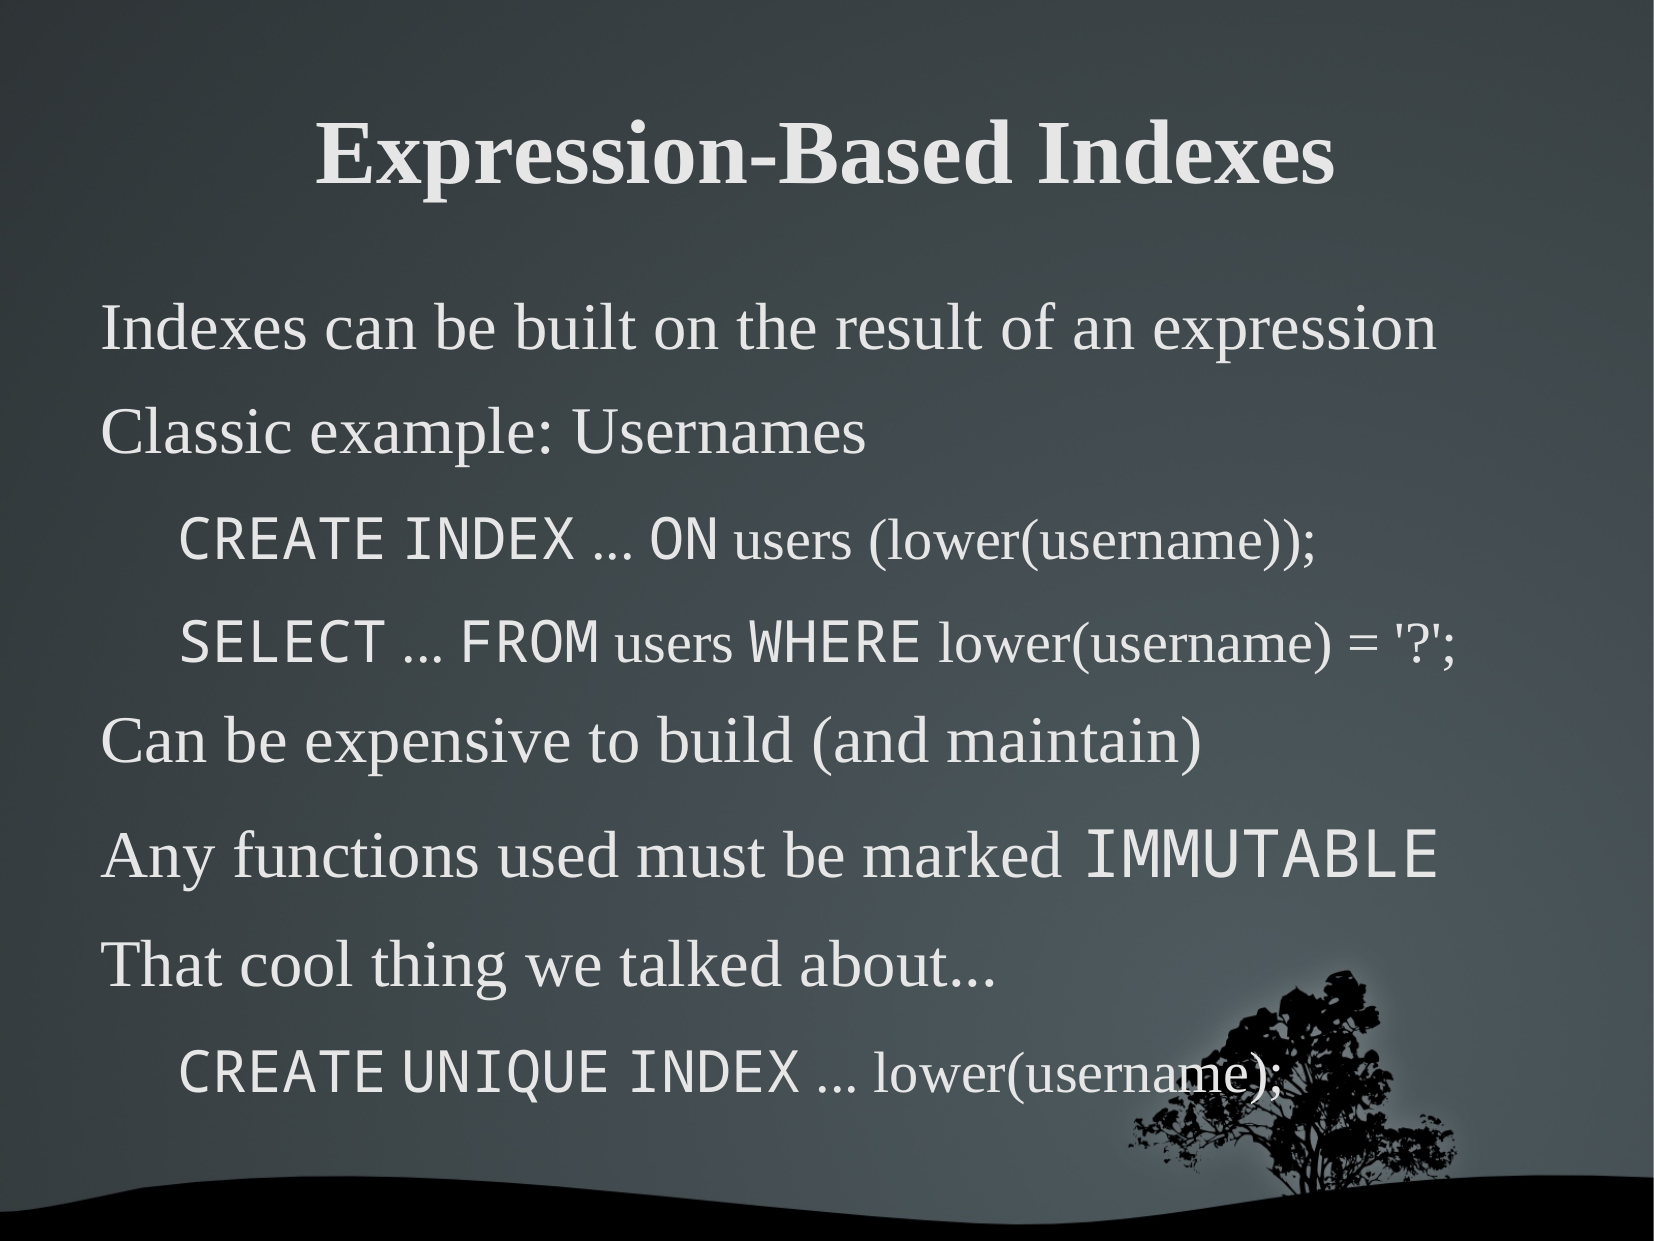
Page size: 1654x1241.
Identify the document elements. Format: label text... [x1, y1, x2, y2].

title Expression-Based Indexes [82, 56, 1571, 250]
picture [0, 0, 1654, 1241]
list Indexes can be built on the result of an expression Classic example: Usernames CREATE INDEX ... ON users (lower(username)); SELECT ... FROM users WHERE lower(username) = '?'; Can be expensive to build (and maintain) Any functions used must be marked IMMUTABLE That cool thing we talked about... CREATE UNIQUE INDEX ... lower(username); [82, 290, 1571, 1105]
